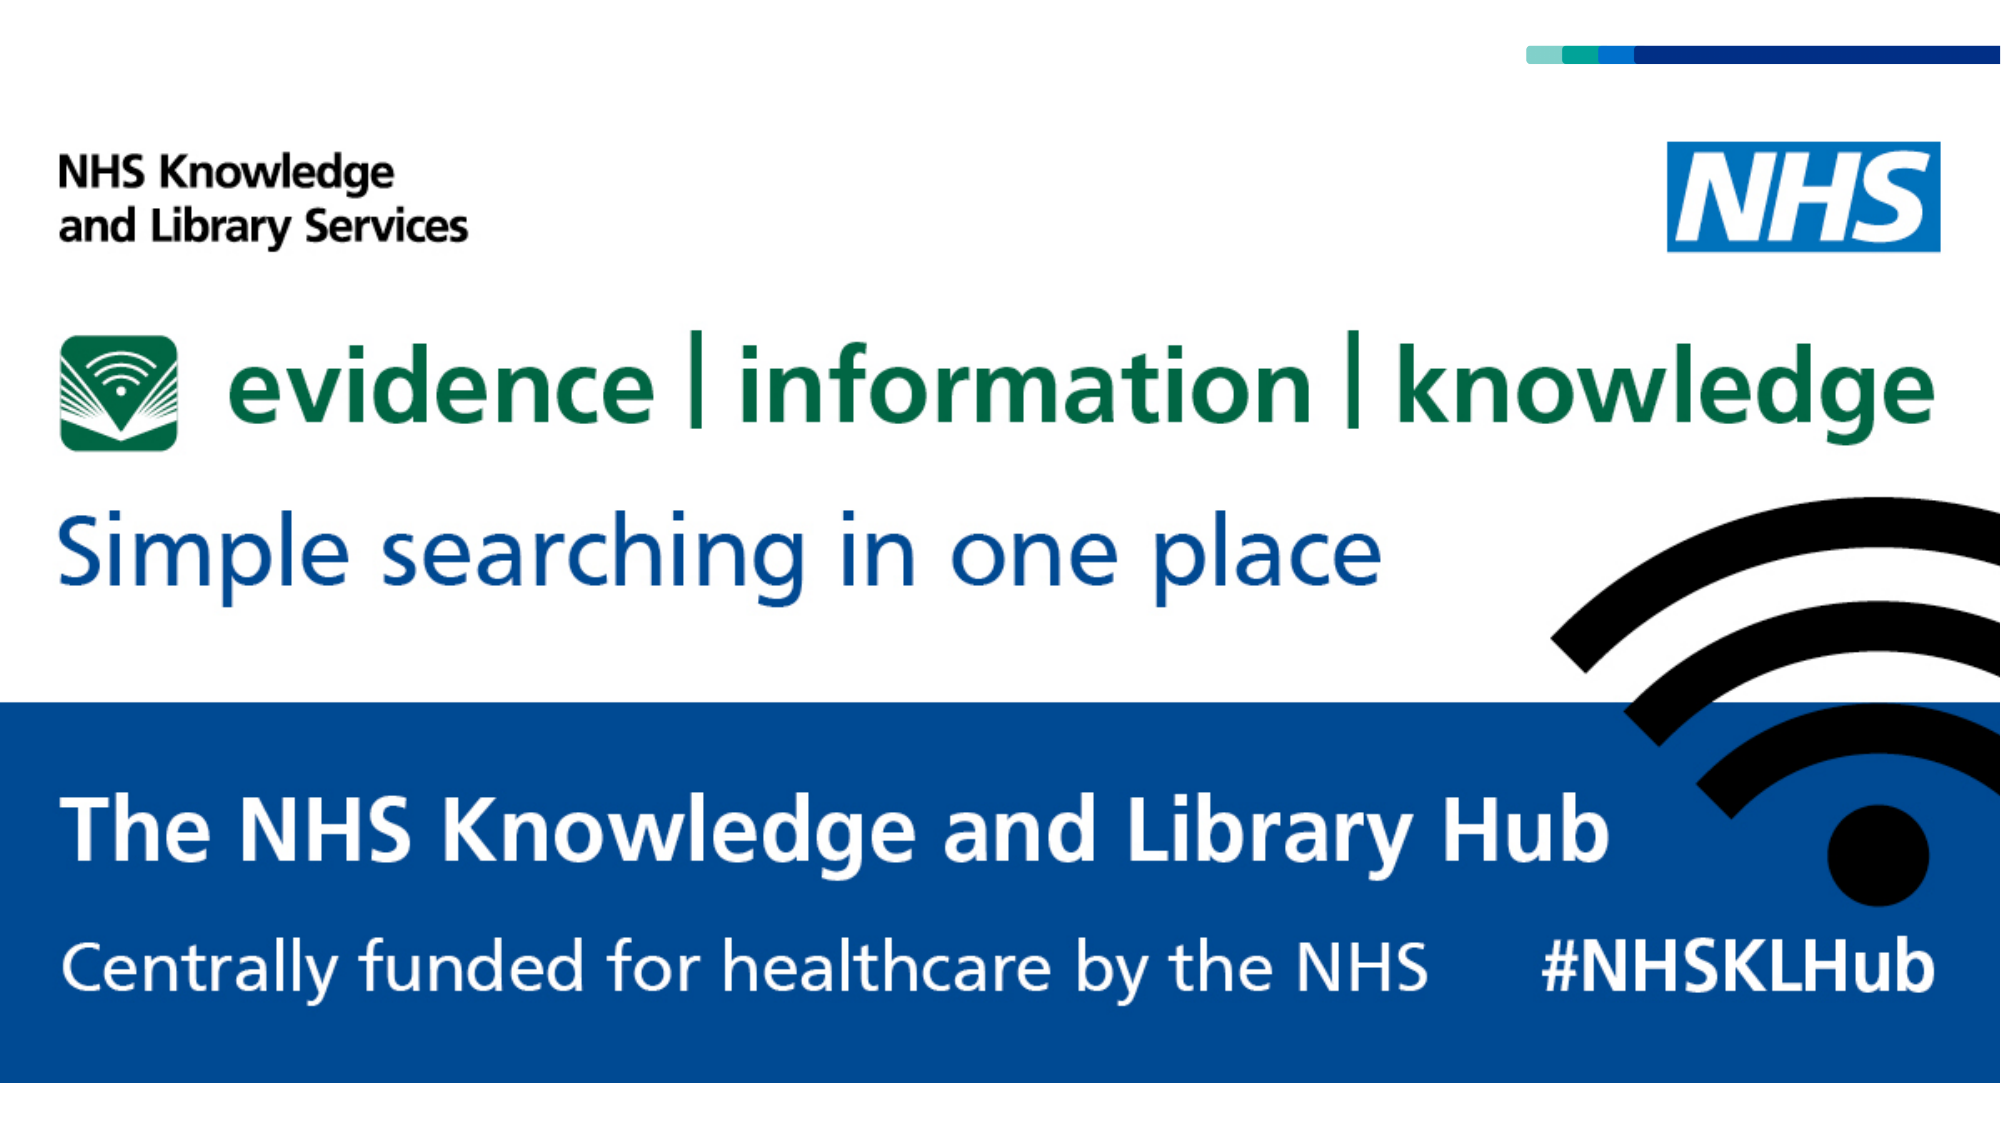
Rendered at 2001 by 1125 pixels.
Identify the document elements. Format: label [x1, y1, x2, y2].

picture [0, 82, 2000, 1083]
